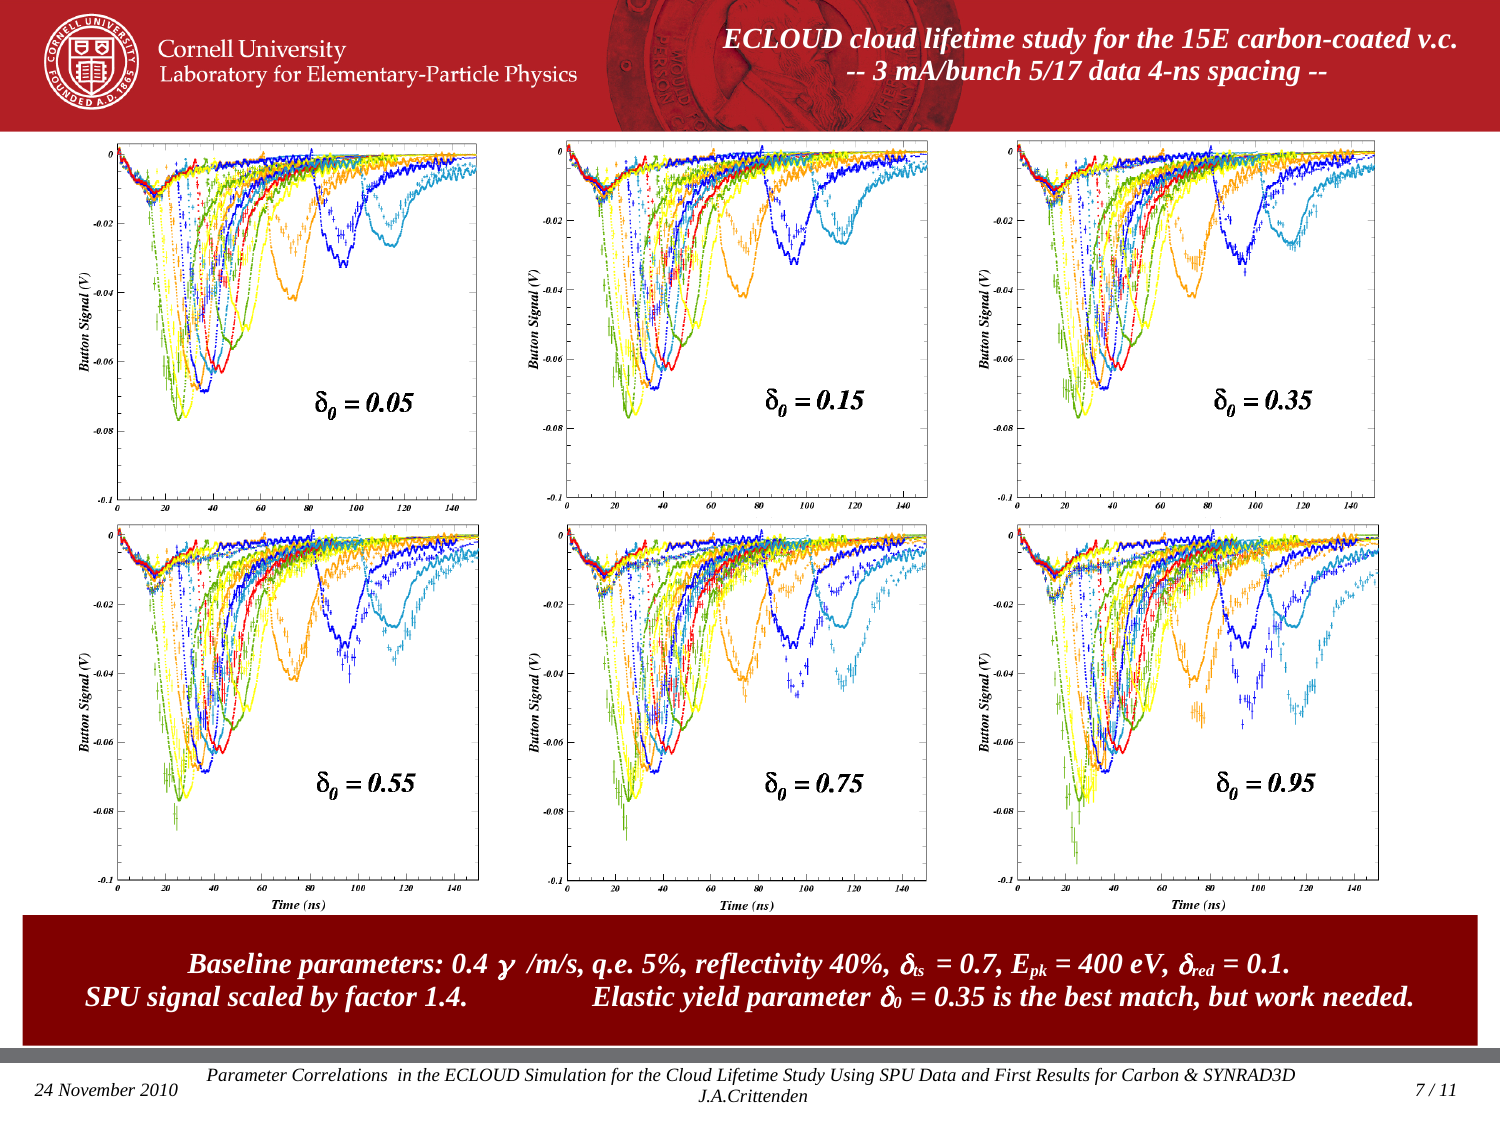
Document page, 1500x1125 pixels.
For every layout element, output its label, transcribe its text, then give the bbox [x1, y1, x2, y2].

picture [0, 0, 1500, 132]
picture [525, 134, 931, 915]
picture [75, 137, 481, 915]
picture [975, 134, 1381, 915]
text_box Baseline parameters: 0.4 g /m/s, q.e. 5%, reflectivity 40%, dts = 0.7, Epk = 400 eV, dred = 0.1. SPU signal scaled by factor 1.4. Elastic yield parameter d0 = 0.35 is the best match, but work needed. [22, 915, 1478, 1046]
text_box ECLOUD cloud lifetime study for the 15E carbon-coated v.c. -- 3 mA/bunch 5/17 data 4-ns spacing -- [674, 14, 1500, 113]
